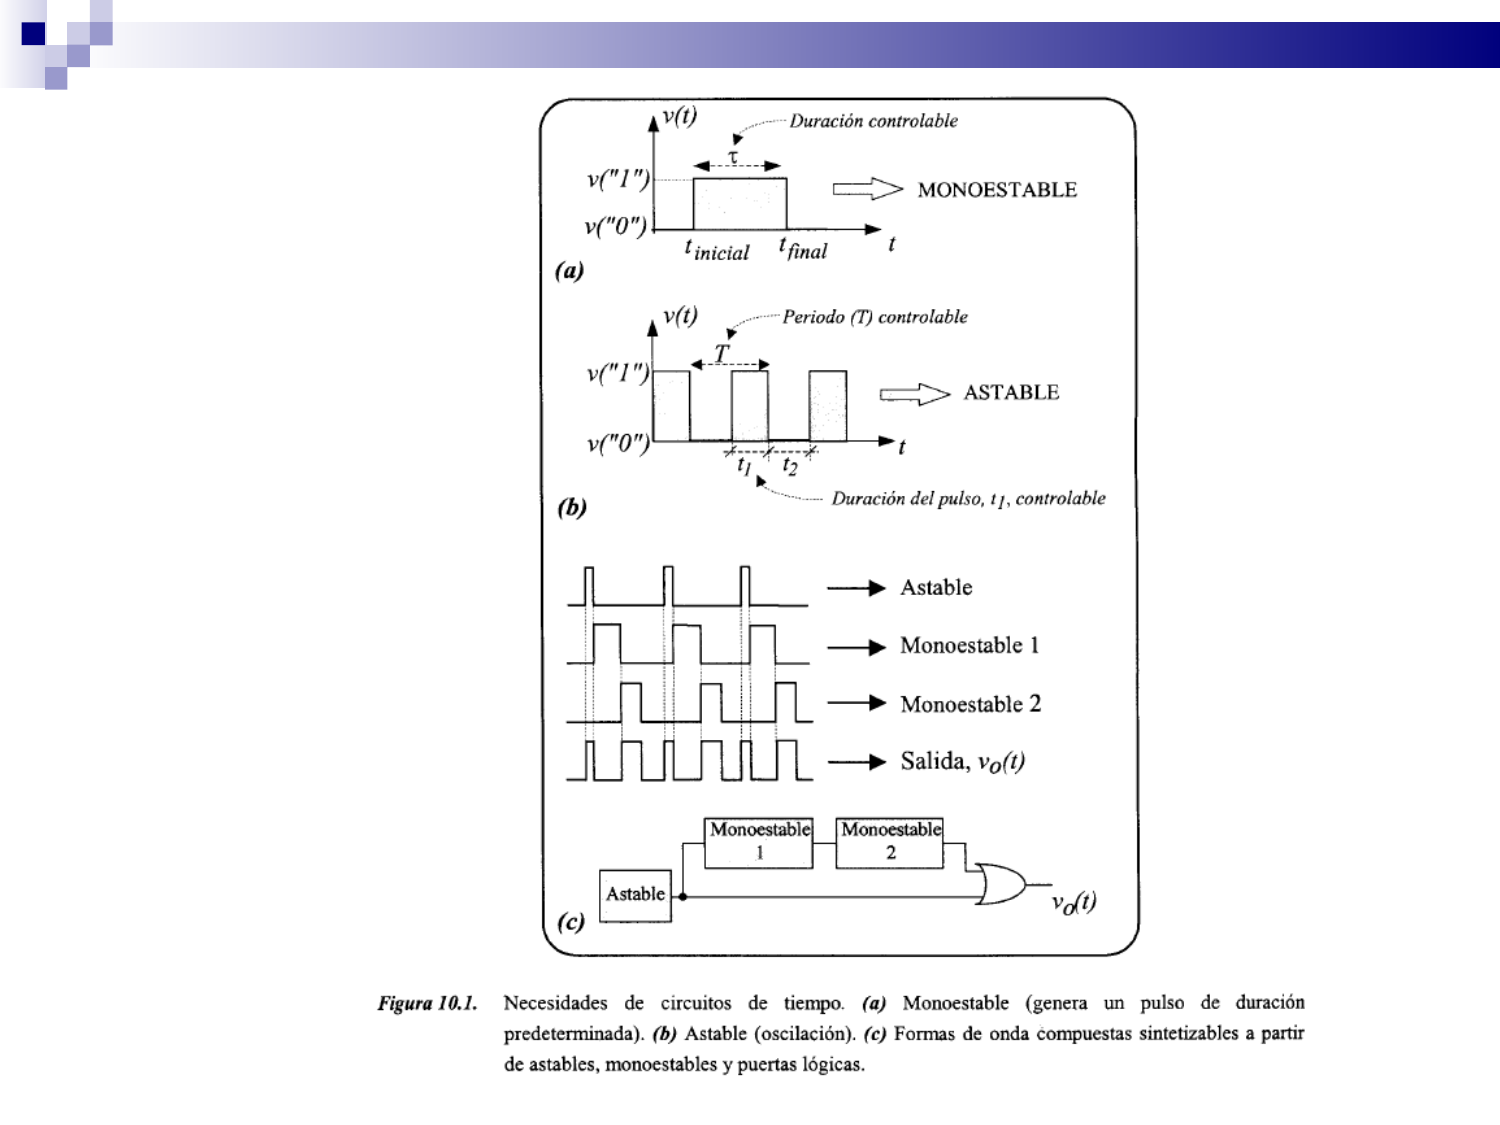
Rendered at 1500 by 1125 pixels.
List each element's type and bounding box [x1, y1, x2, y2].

picture [372, 90, 1323, 1083]
